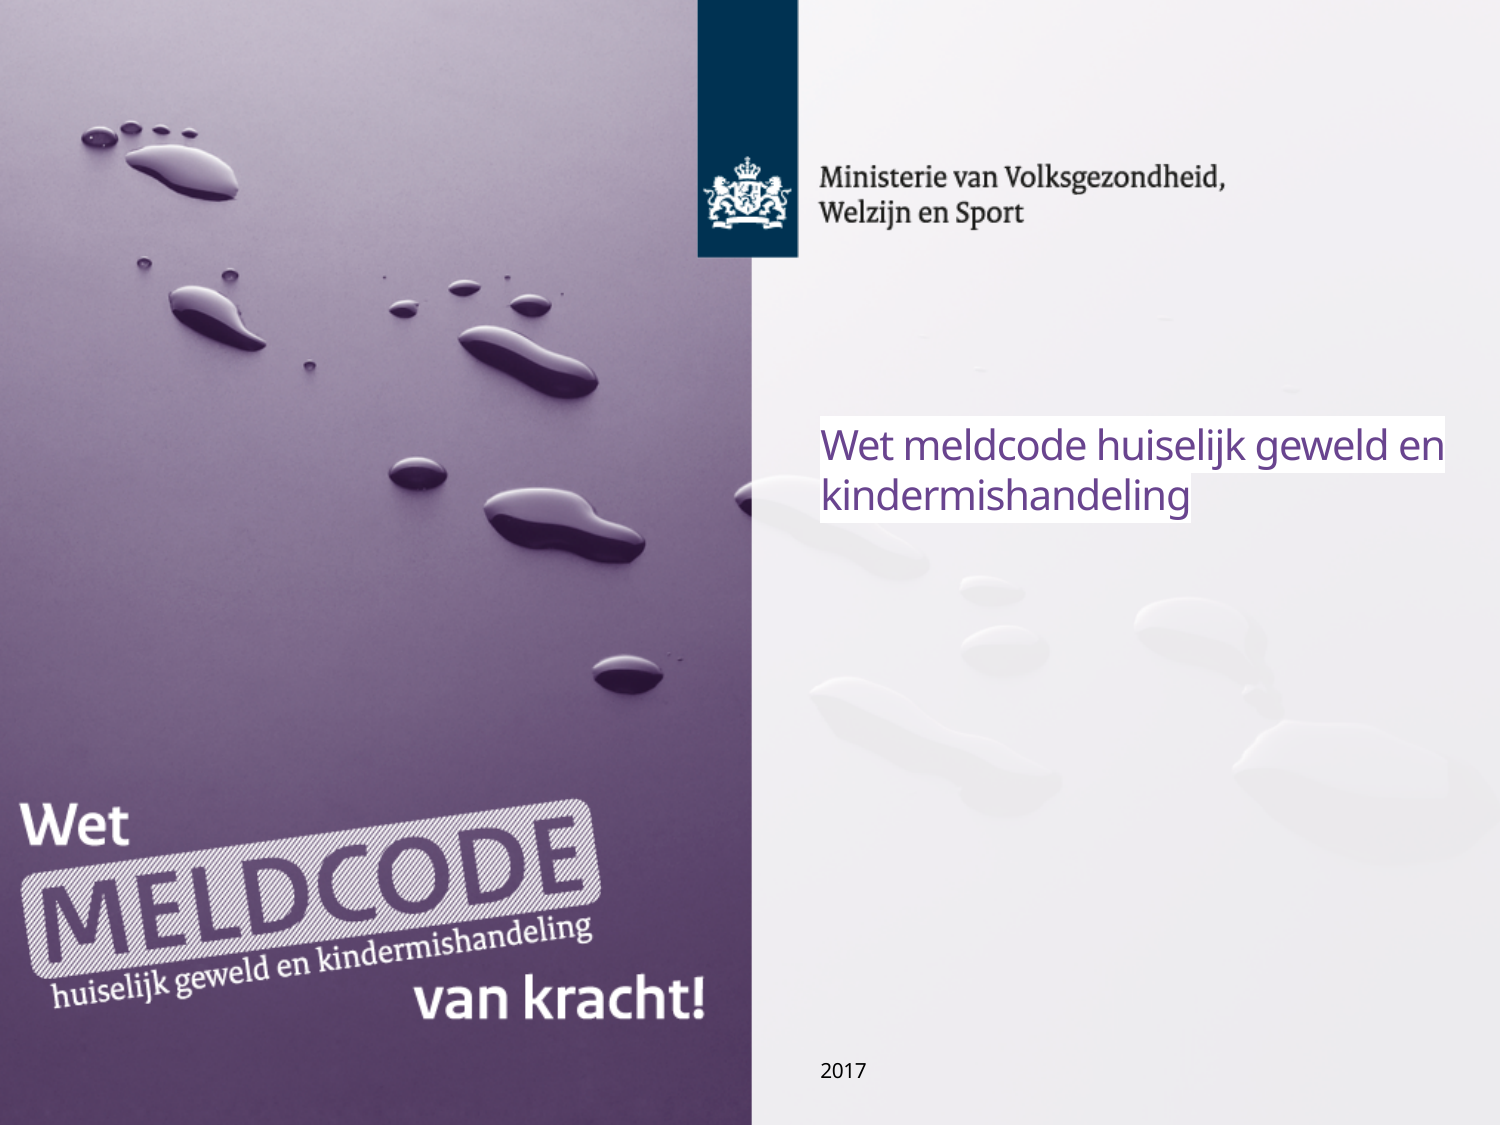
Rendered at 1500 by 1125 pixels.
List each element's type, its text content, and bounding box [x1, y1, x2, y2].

title Wet meldcode huiselijk geweld en kindermishandeling [805, 410, 1500, 598]
text_box 2017 [805, 1041, 1397, 1101]
picture [0, 0, 1500, 1125]
